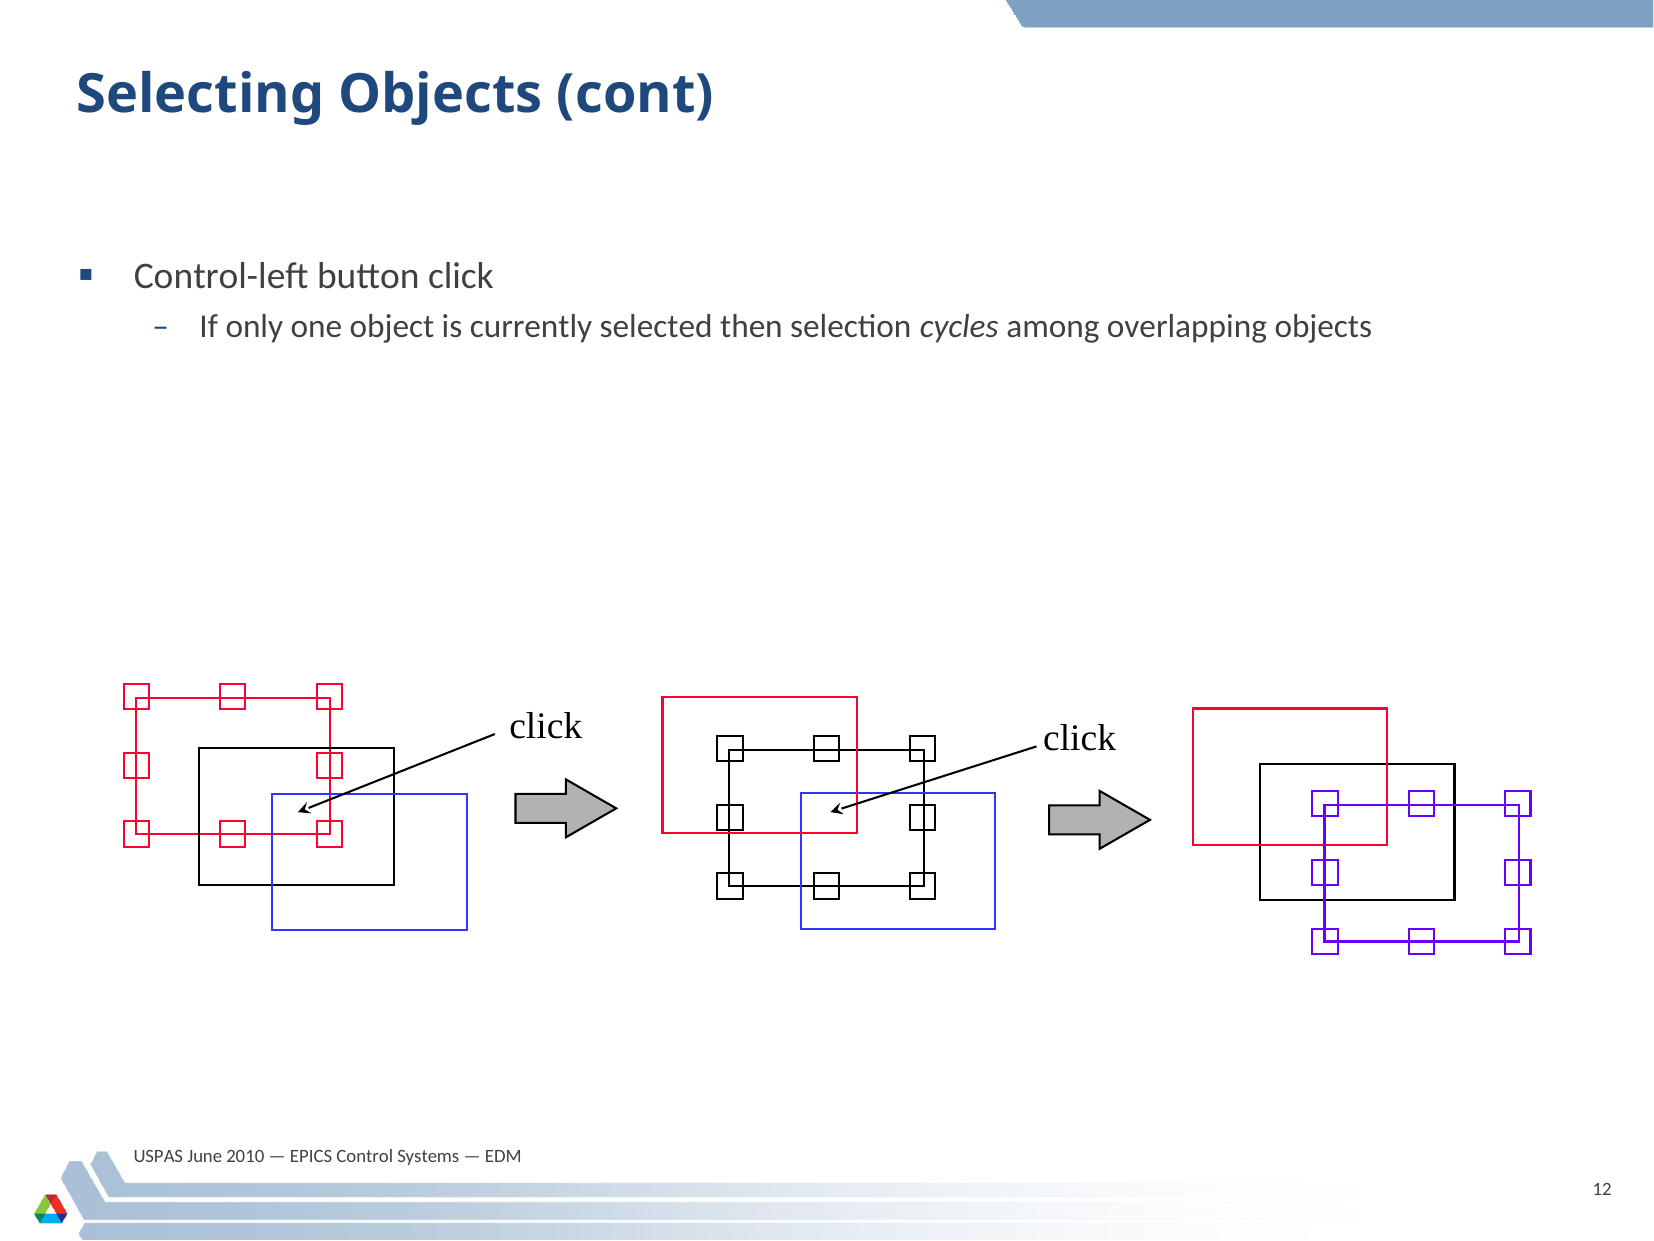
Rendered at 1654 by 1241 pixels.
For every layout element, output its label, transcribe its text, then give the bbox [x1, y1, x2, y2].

text_box click [1027, 709, 1132, 766]
title Selecting Objects (cont) [61, 39, 1500, 143]
picture [0, 0, 1654, 29]
list Control-left button click If only one object is currently selected then selection cycles among overlapping objects [62, 253, 1498, 531]
picture [0, 1143, 1654, 1240]
text_box click [494, 697, 598, 755]
text_box [515, 779, 617, 838]
text_box [1049, 790, 1150, 849]
